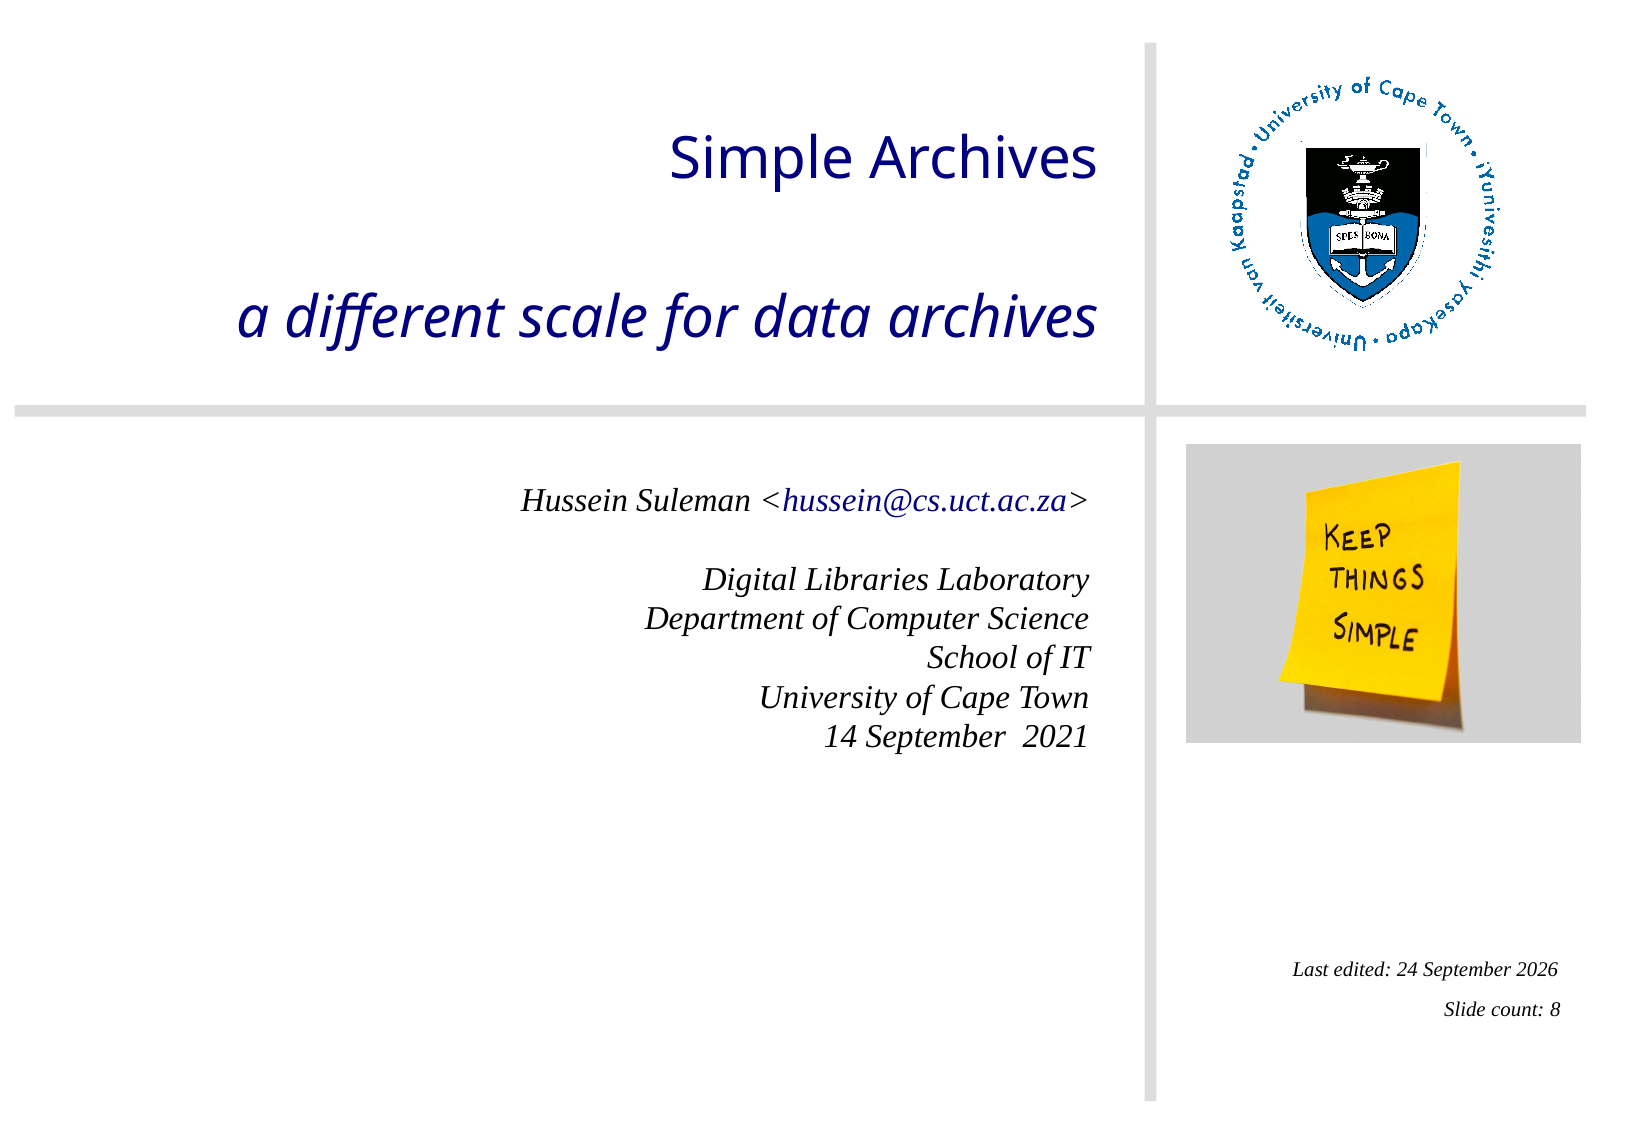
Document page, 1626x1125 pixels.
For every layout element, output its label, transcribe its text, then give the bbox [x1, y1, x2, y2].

title Simple Archives a different scale for data archives [23, 108, 1100, 364]
picture [1186, 444, 1581, 743]
picture [1169, 42, 1535, 386]
subtitle Hussein Suleman <hussein@cs.uct.ac.za> Digital Libraries Laboratory Department of Computer Science School of IT University of Cape Town 14 September 2021 [58, 479, 1105, 1069]
